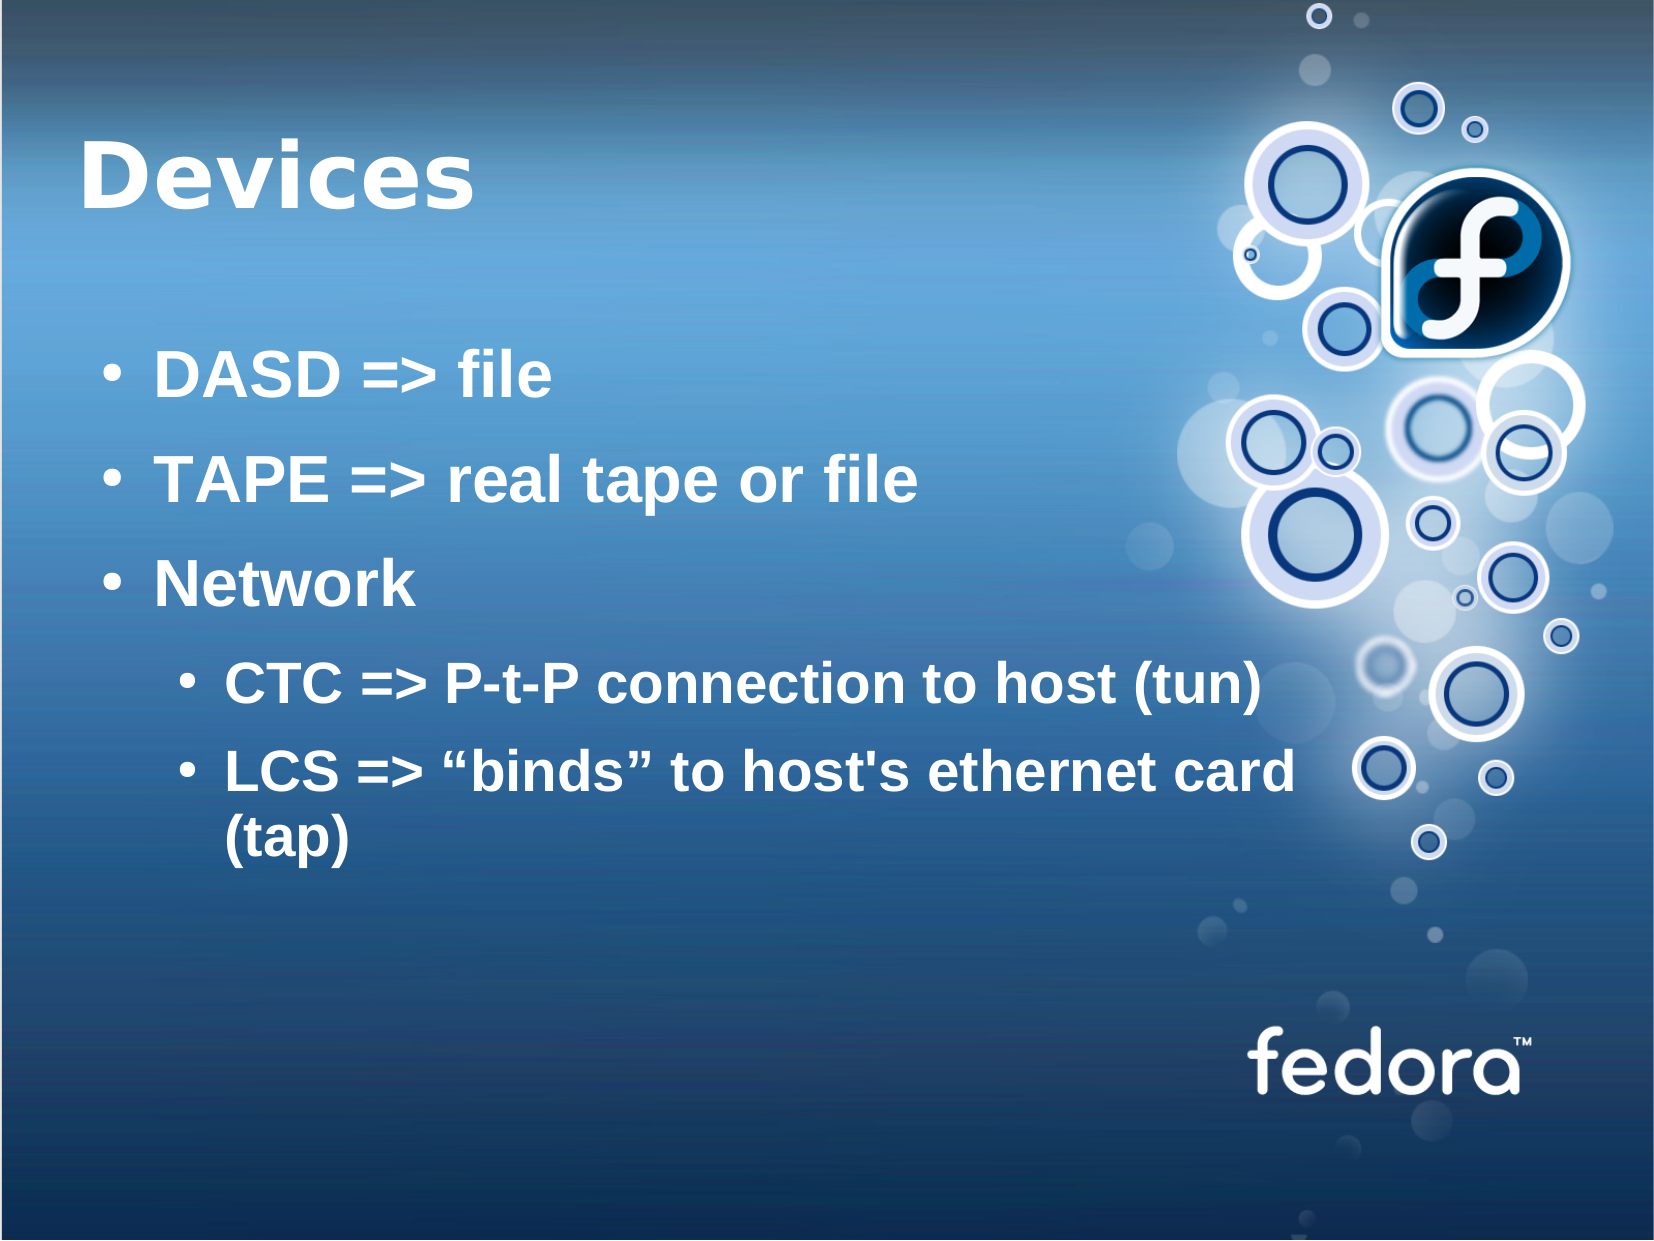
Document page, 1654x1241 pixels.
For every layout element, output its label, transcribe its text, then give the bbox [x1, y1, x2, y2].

list DASD => file TAPE => real tape or file Network CTC => P-t-P connection to host (tun) LCS => “binds” to host's ethernet card (tap) [82, 337, 1388, 1156]
picture [1, 0, 1654, 1240]
title Devices [76, 73, 1565, 281]
